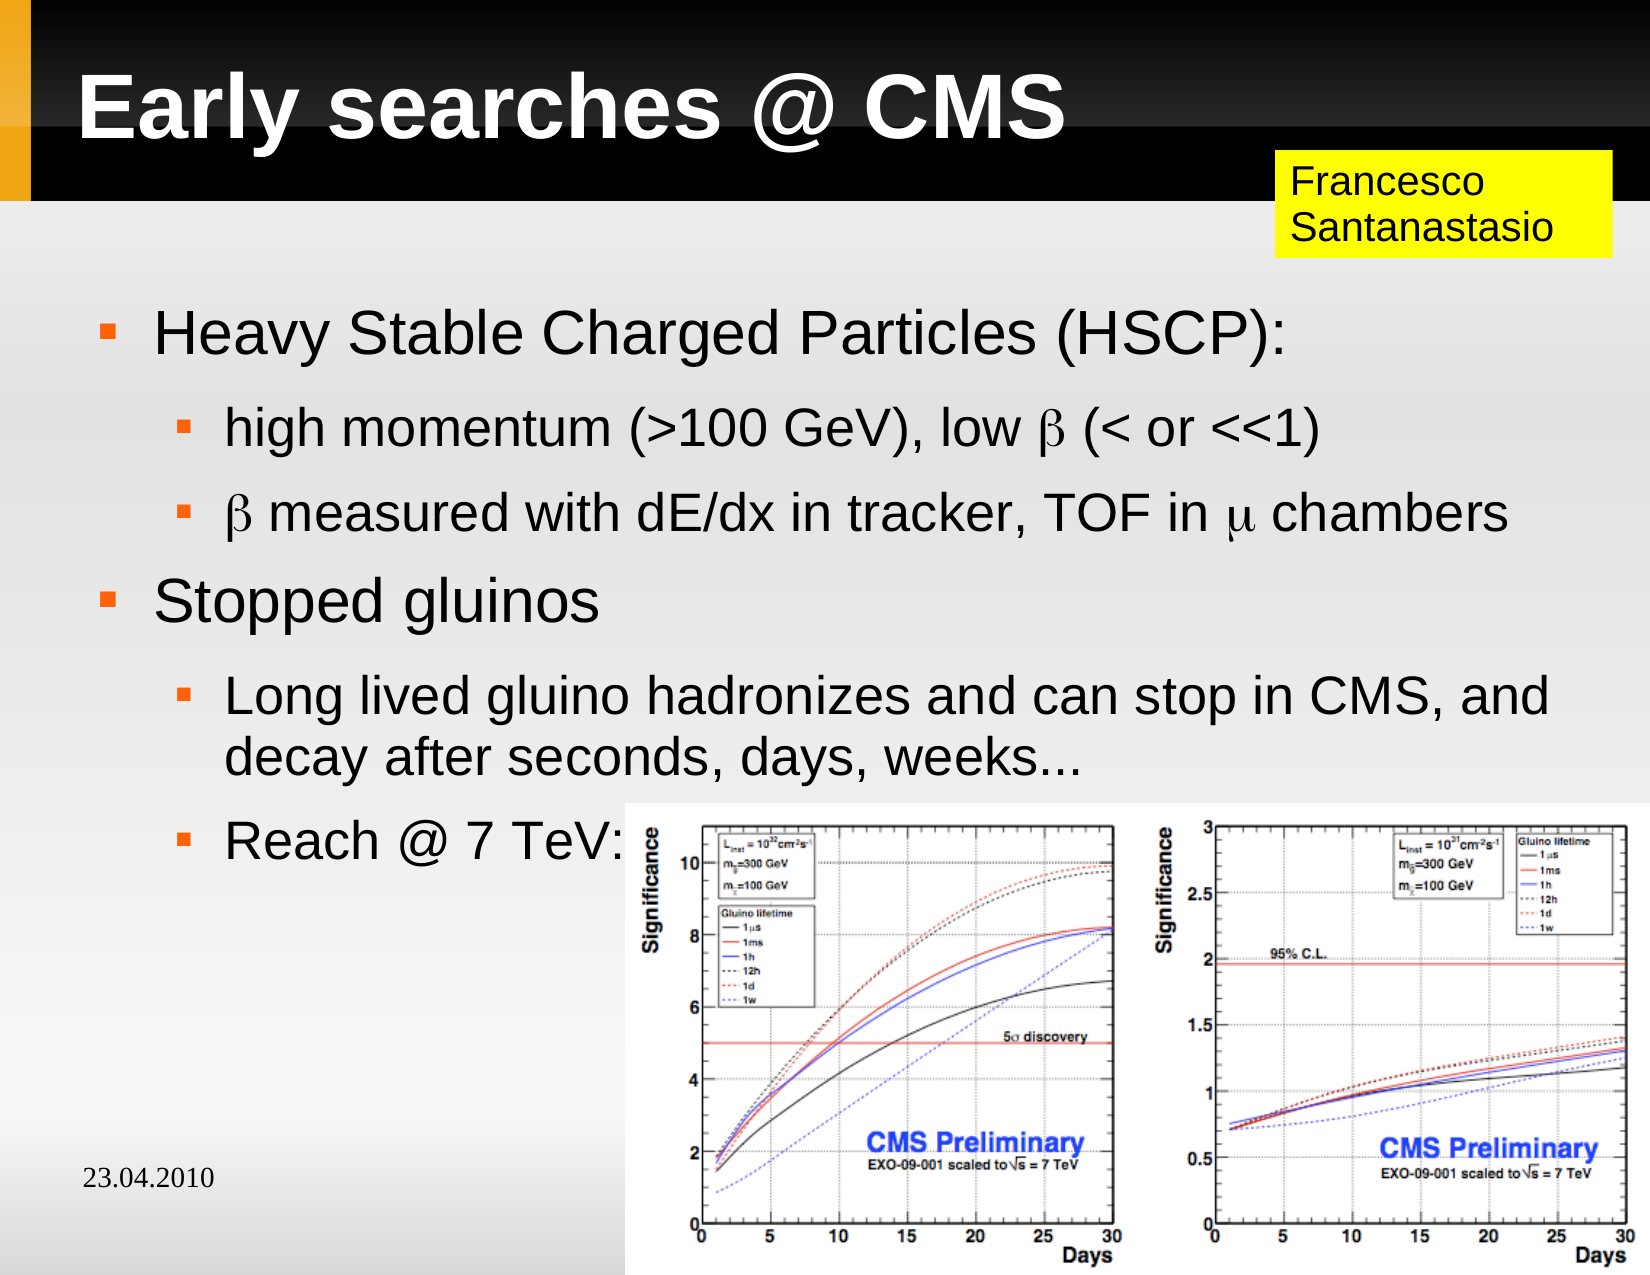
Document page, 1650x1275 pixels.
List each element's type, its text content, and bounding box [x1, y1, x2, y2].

picture [0, 0, 1650, 1275]
title Early searches @ CMS [76, 7, 1562, 206]
list Heavy Stable Charged Particles (HSCP): high momentum (>100 GeV), low b (< or <<1) b measured with dE/dx in tracker, TOF in m chambers Stopped gluinos Long lived gluino hadronizes and can stop in CMS, and decay after seconds, days, weeks... Reach @ 7 TeV: [82, 298, 1568, 1126]
text_box Francesco Santanastasio [1275, 150, 1613, 258]
